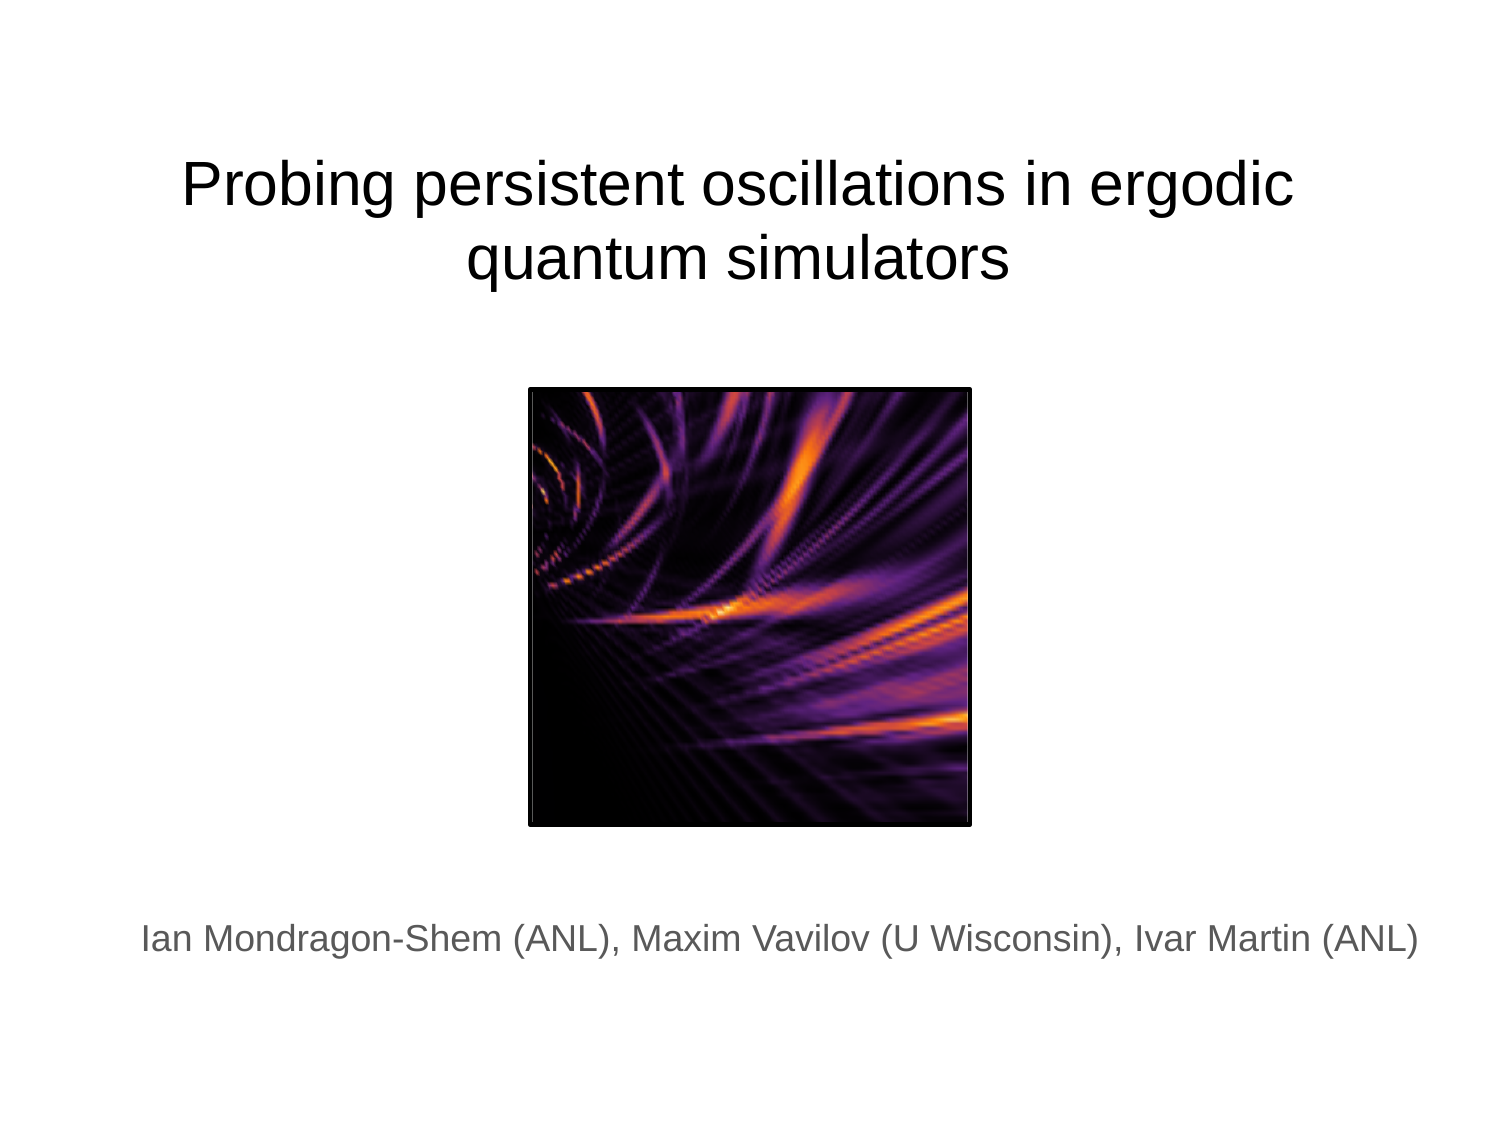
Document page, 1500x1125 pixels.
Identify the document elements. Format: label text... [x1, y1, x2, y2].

title Probing persistent oscillations in ergodic quantum simulators [40, 73, 1438, 308]
subtitle Ian Mondragon-Shem (ANL), Maxim Vavilov (U Wisconsin), Ivar Martin (ANL) [81, 898, 1480, 1073]
picture [532, 391, 968, 822]
